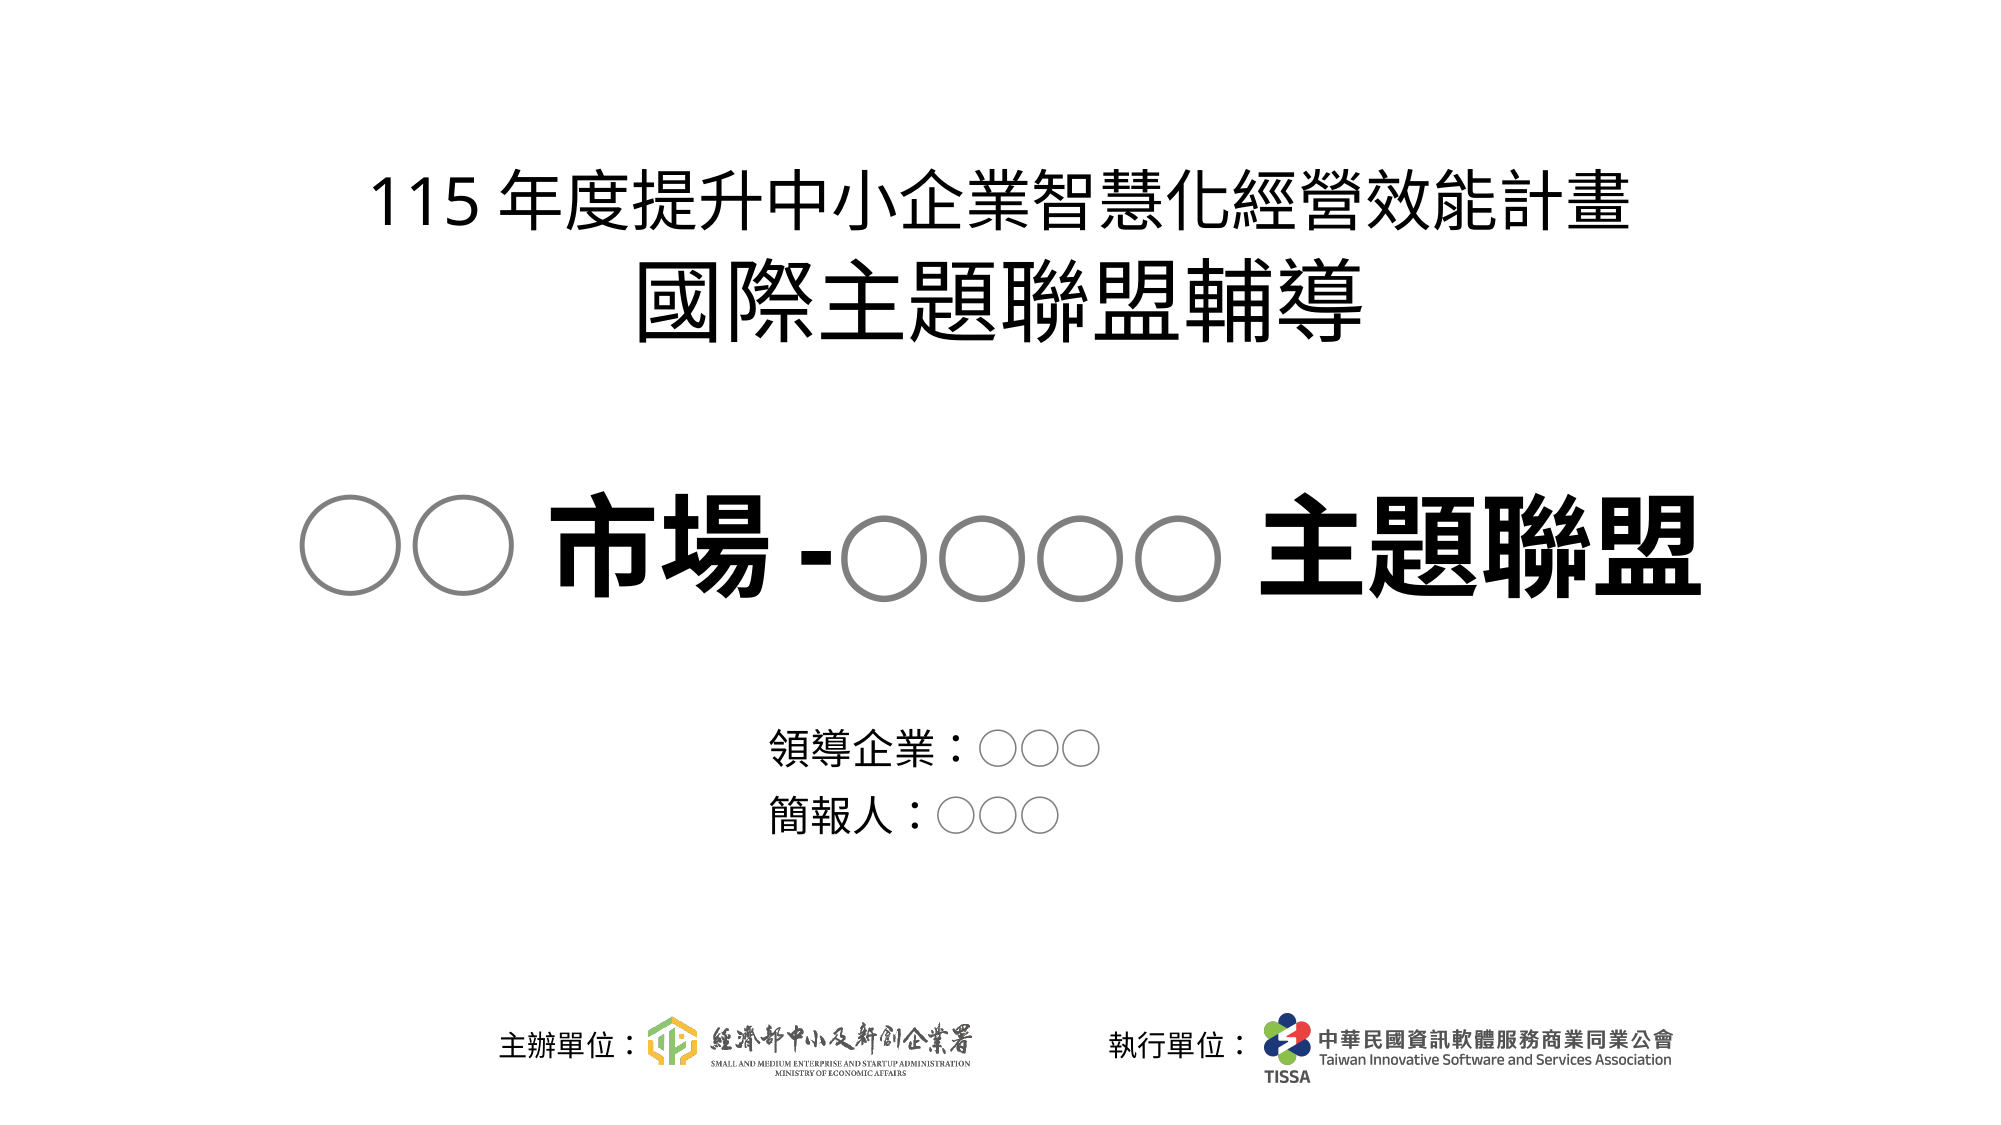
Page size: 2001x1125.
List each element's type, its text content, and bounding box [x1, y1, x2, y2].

text_box 主辦單位： [483, 1019, 641, 1071]
picture [1264, 1013, 1673, 1083]
text_box 執行單位： [1093, 1019, 1264, 1071]
text_box 115年度提升中小企業智慧化經營效能計畫 國際主題聯盟輔導 [301, 129, 1699, 364]
picture [641, 1015, 981, 1080]
text_box 領導企業：○○○ 簡報人：○○○ [753, 715, 1289, 849]
subtitle ○○市場-○○○○主題聯盟 [237, 483, 1763, 631]
